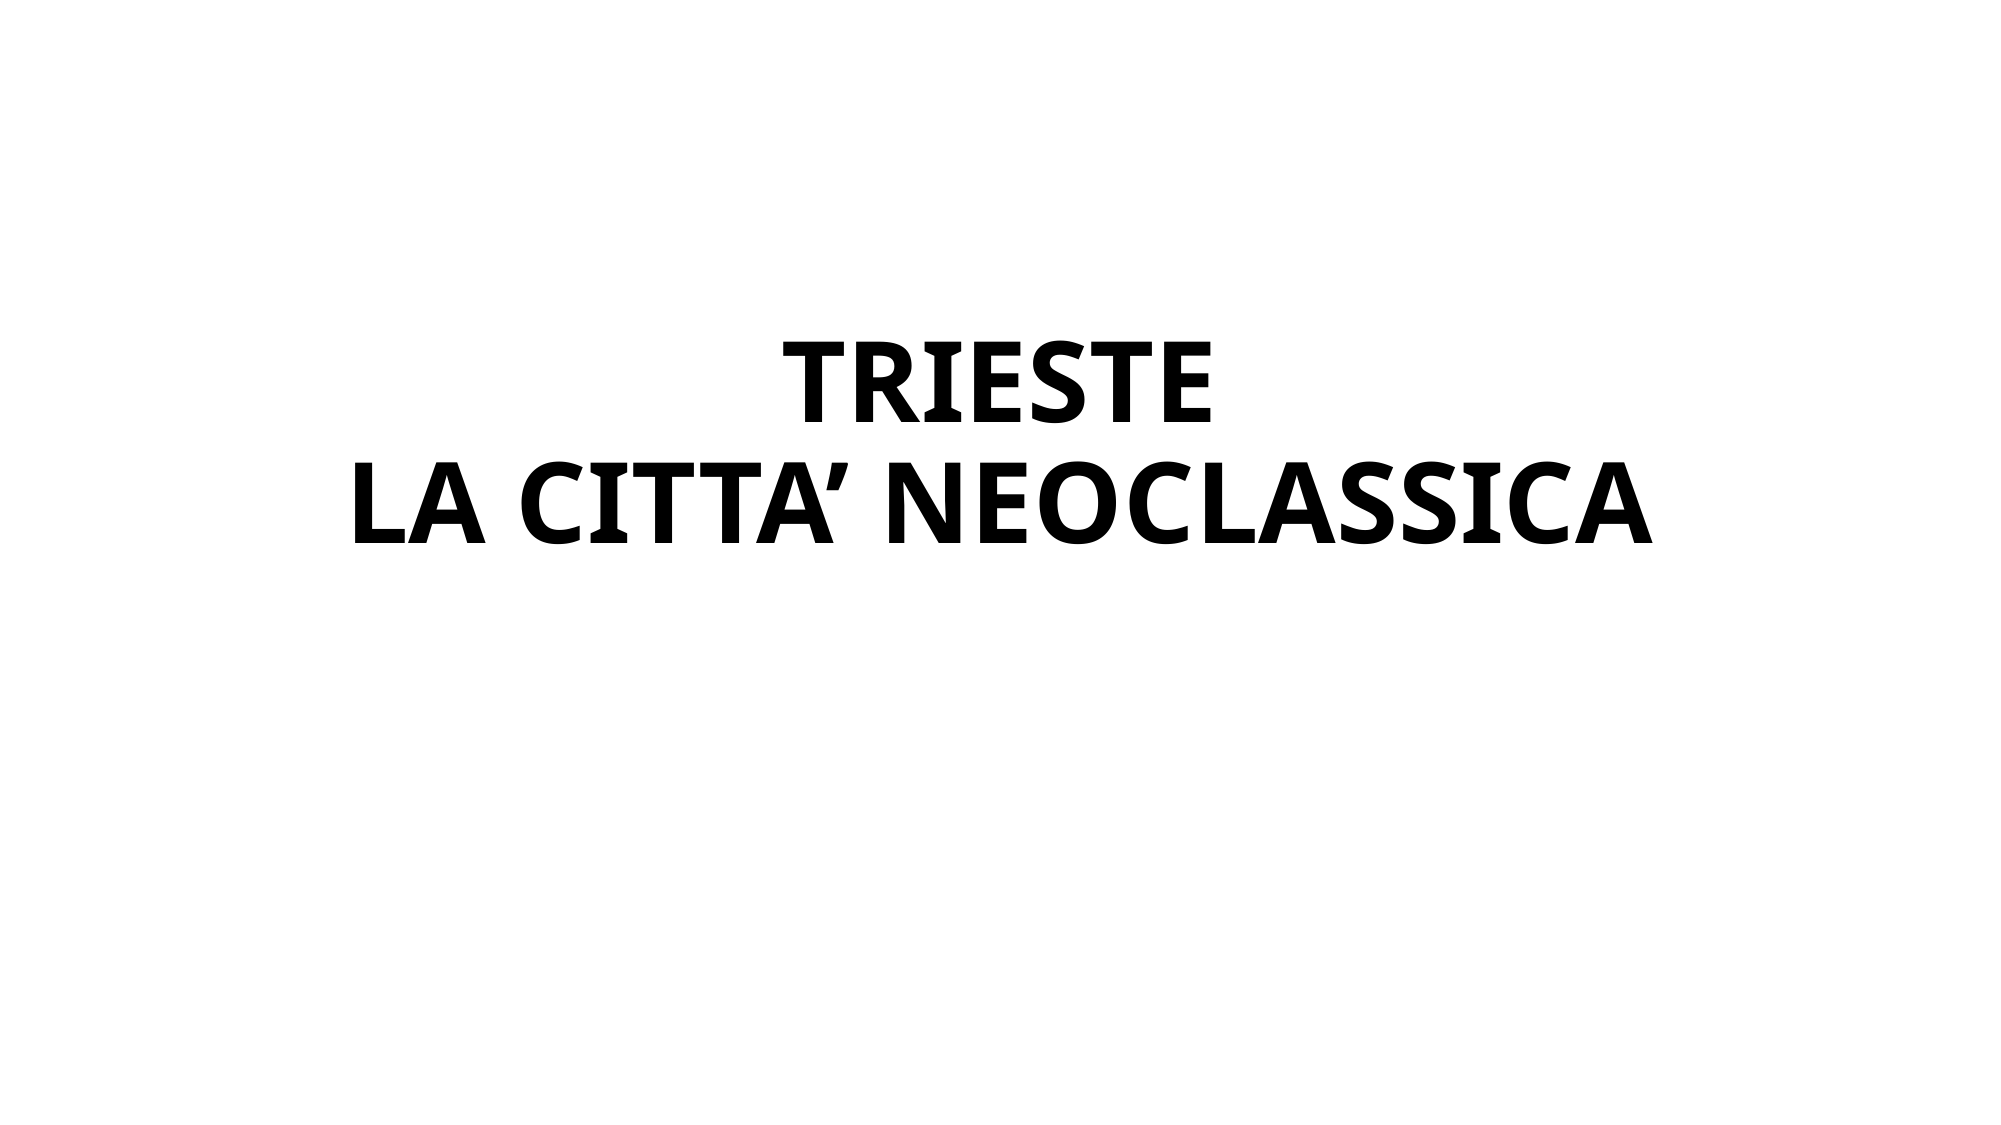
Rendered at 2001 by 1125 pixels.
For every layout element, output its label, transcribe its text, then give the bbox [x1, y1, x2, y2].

title TRIESTE LA CITTA’ NEOCLASSICA [249, 184, 1750, 576]
